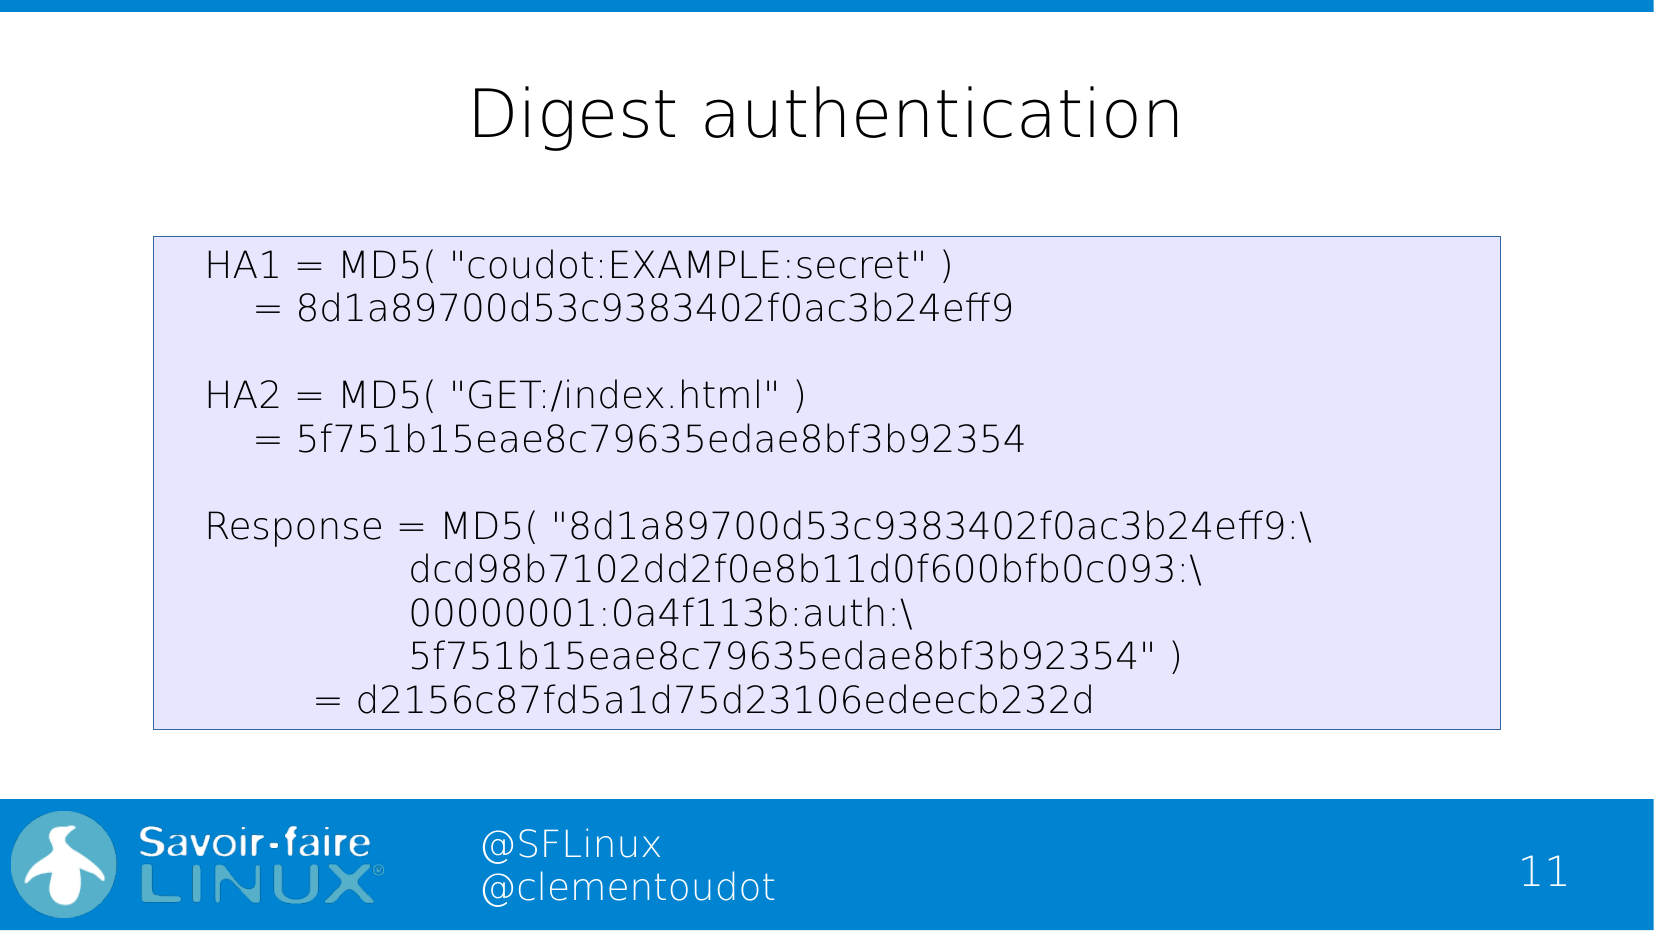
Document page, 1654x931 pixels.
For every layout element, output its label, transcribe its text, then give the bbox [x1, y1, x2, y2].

picture [11, 811, 384, 918]
text_box HA1 = MD5( "coudot:EXAMPLE:secret" ) = 8d1a89700d53c9383402f0ac3b24eff9 HA2 = MD5( "GET:/index.html" ) = 5f751b15eae8c79635edae8bf3b92354 Response = MD5( "8d1a89700d53c9383402f0ac3b24eff9:\ dcd98b7102dd2f0e8b11d0f600bfb0c093:\ 00000001:0a4f113b:auth:\ 5f751b15eae8c79635edae8bf3b92354" ) = d2156c87fd5a1d75d23106edeecb232d [153, 236, 1501, 730]
title Digest authentication [82, 37, 1571, 193]
